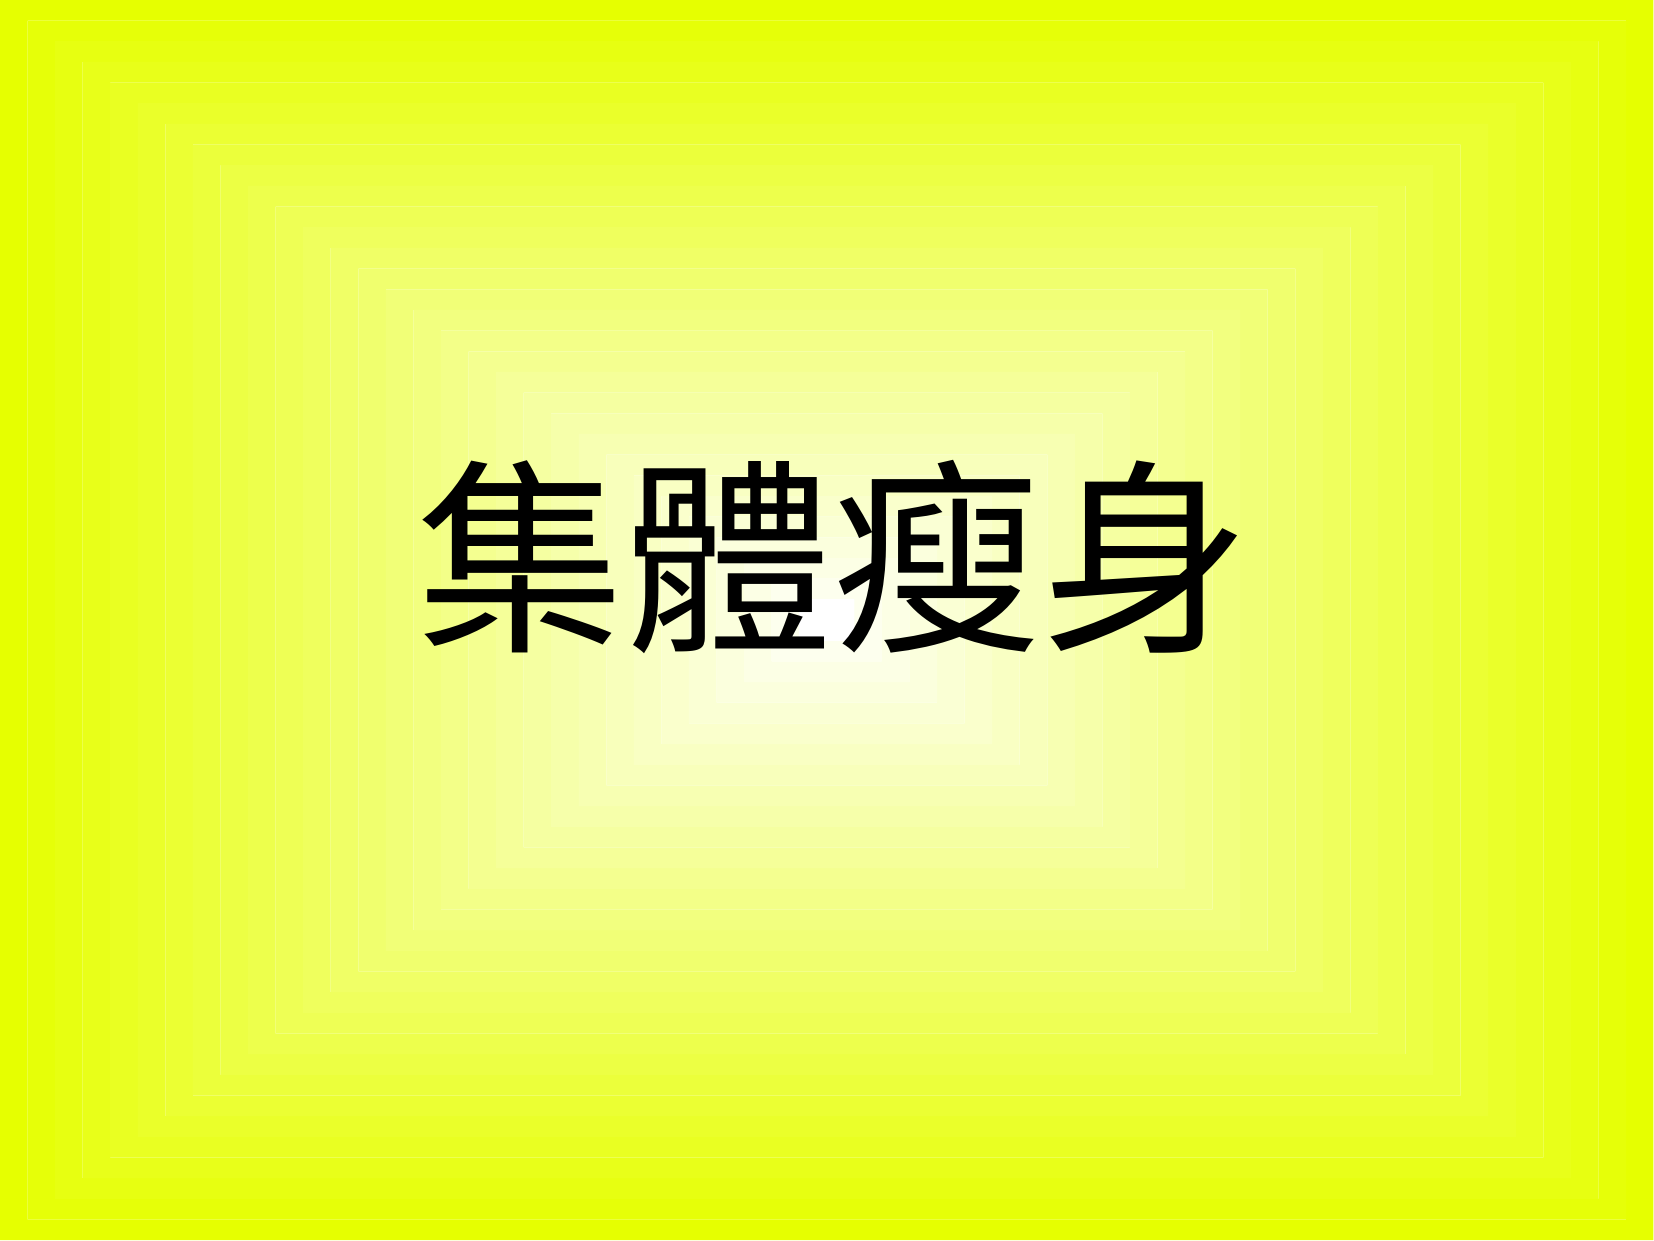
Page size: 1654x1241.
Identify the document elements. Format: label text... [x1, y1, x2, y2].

title 集體瘦身 [88, 441, 1577, 650]
